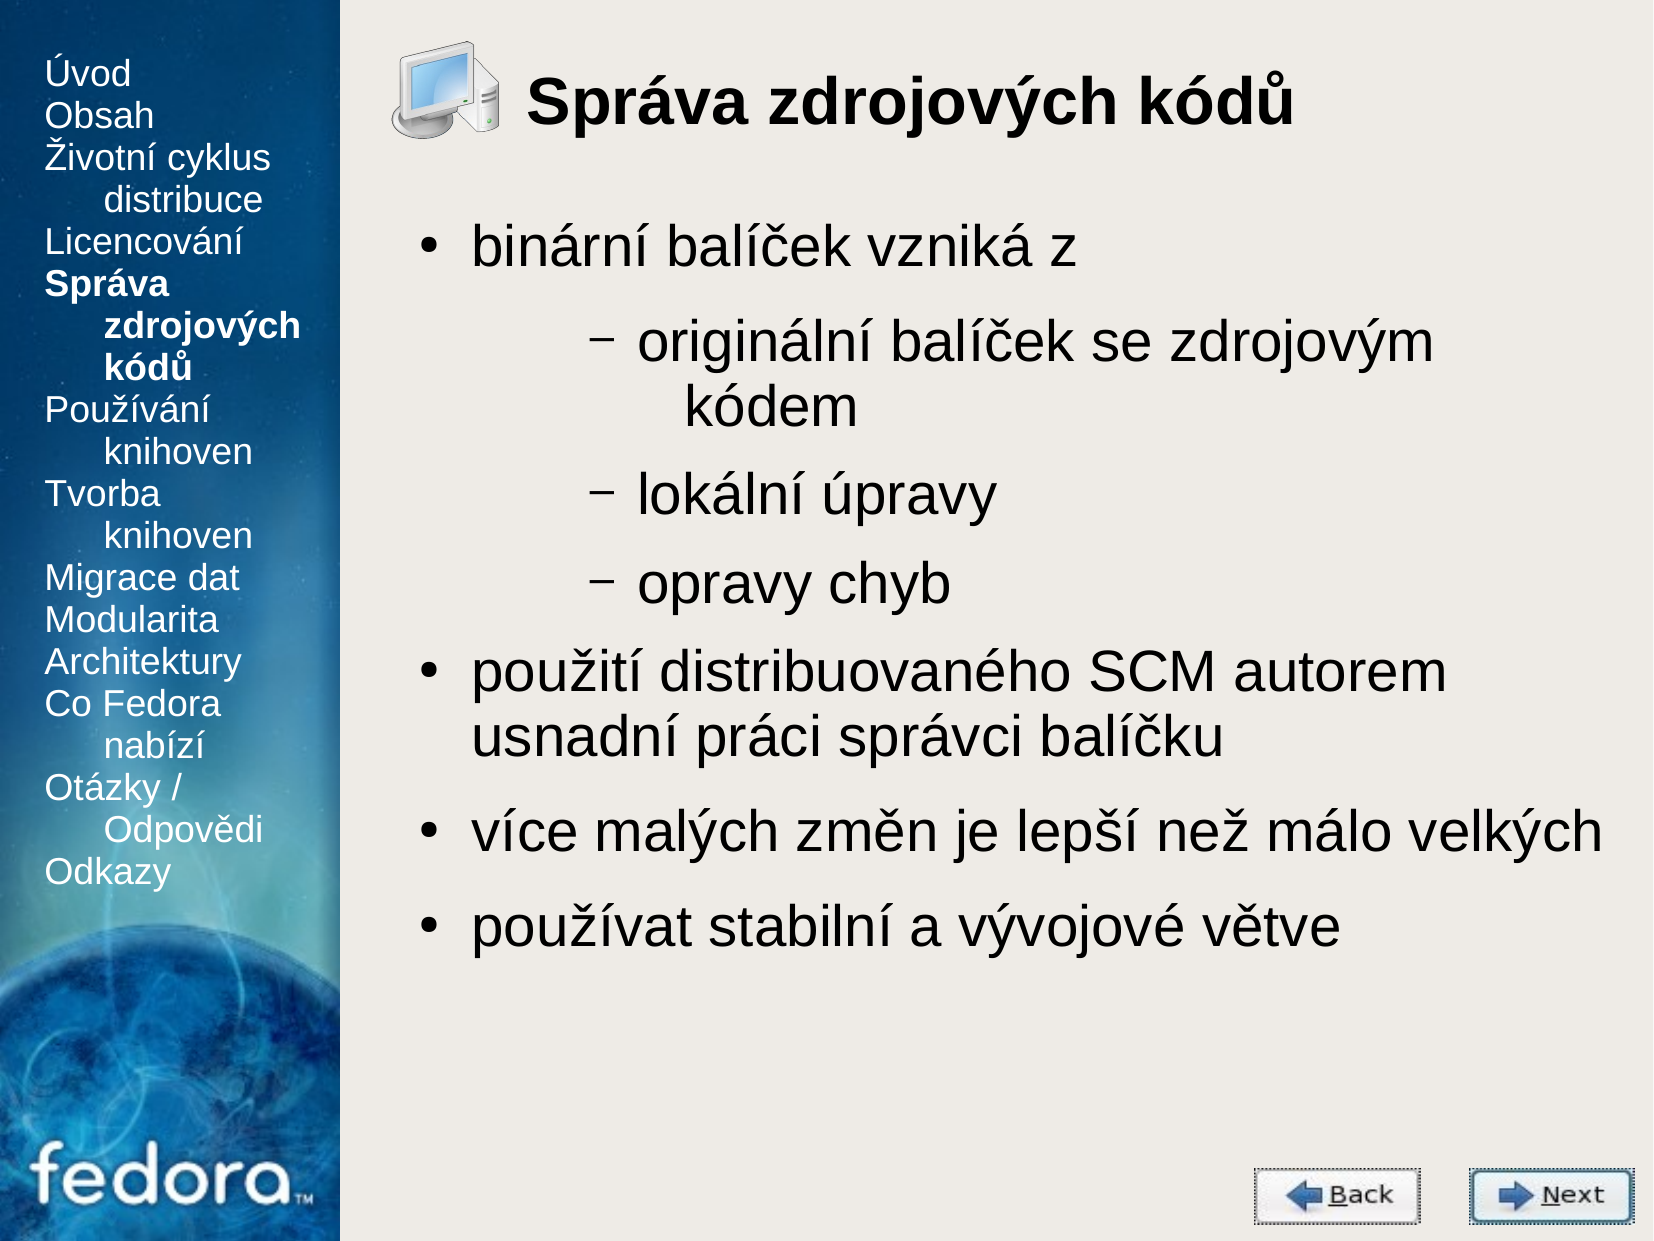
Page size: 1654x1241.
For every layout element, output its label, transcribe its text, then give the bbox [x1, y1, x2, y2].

text_box Úvod Obsah Životní cyklus distribuce Licencování Správa zdrojových kódů Používání knihoven Tvorba knihoven Migrace dat Modularita Architektury Co Fedora nabízí Otázky / Odpovědi Odkazy [29, 45, 327, 901]
list binární balíček vzniká z originální balíček se zdrojovým kódem lokální úpravy opravy chyb použití distribuovaného SCM autorem usnadní práci správci balíčku více malých změn je lepší než málo velkých používat stabilní a vývojové větve [400, 213, 1617, 1018]
picture [0, 0, 1654, 1241]
text_box Správa zdrojových kódů [511, 56, 1571, 147]
